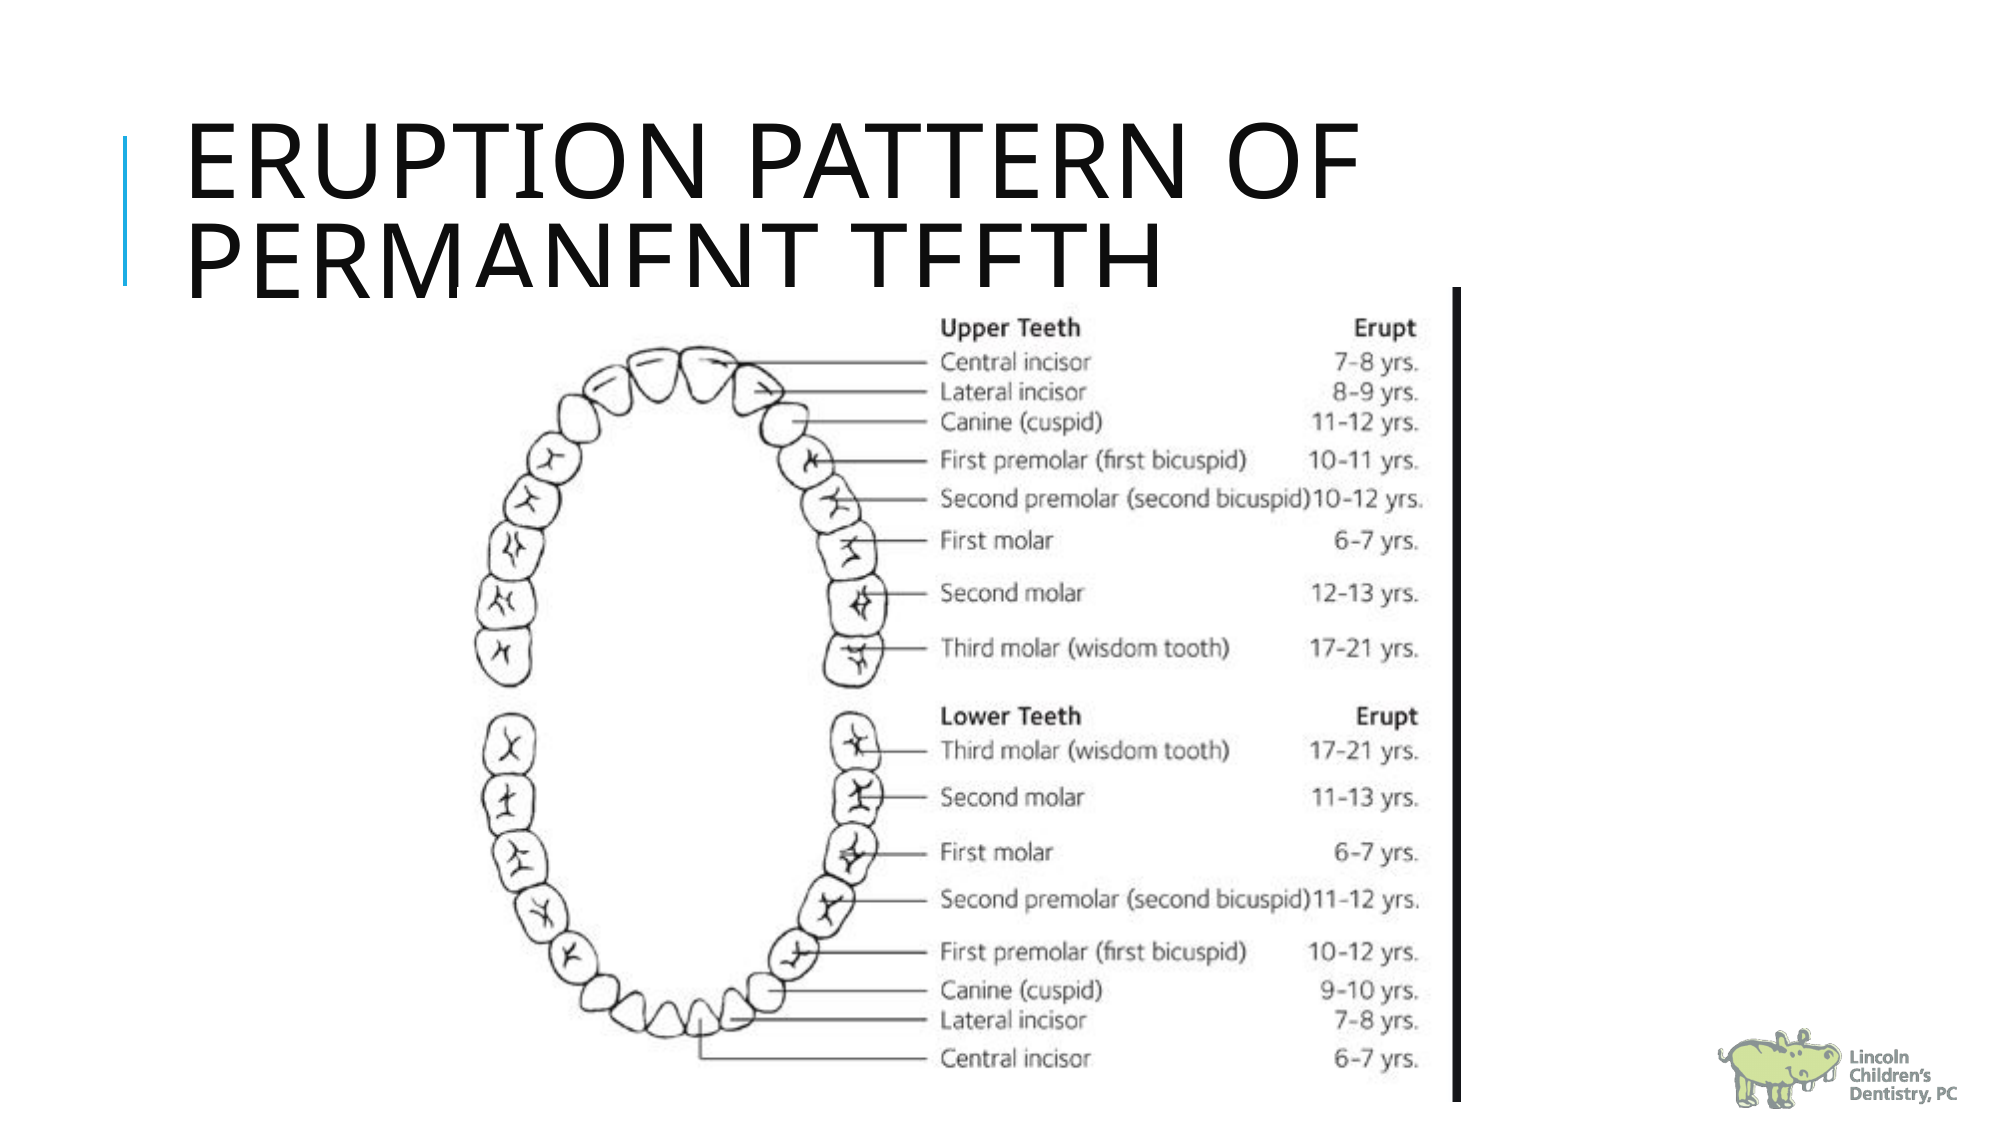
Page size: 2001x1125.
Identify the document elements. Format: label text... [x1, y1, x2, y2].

title Eruption pattern of permanent teeth [168, 96, 1763, 343]
picture [457, 287, 1461, 1102]
picture [1717, 1028, 1957, 1109]
